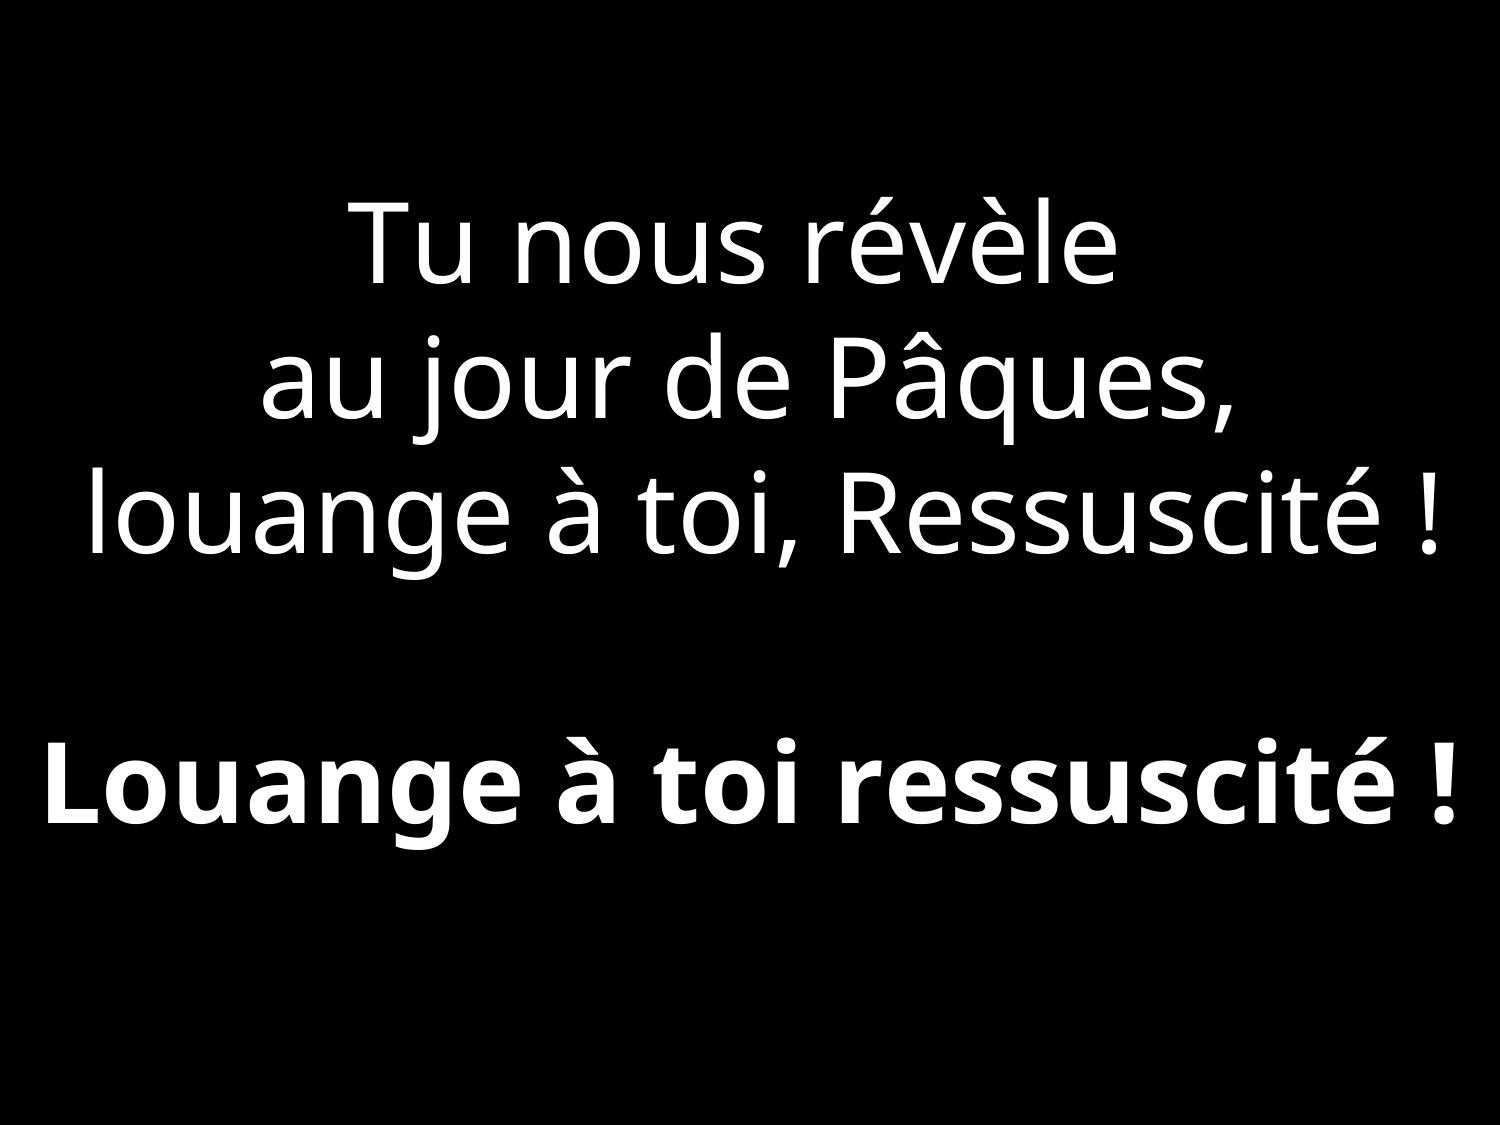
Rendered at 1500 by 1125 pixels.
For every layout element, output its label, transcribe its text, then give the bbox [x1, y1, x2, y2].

text_box Tu nous révèle au jour de Pâques, louange à toi, Ressuscité ! Louange à toi ressuscité ! [0, 66, 1500, 591]
